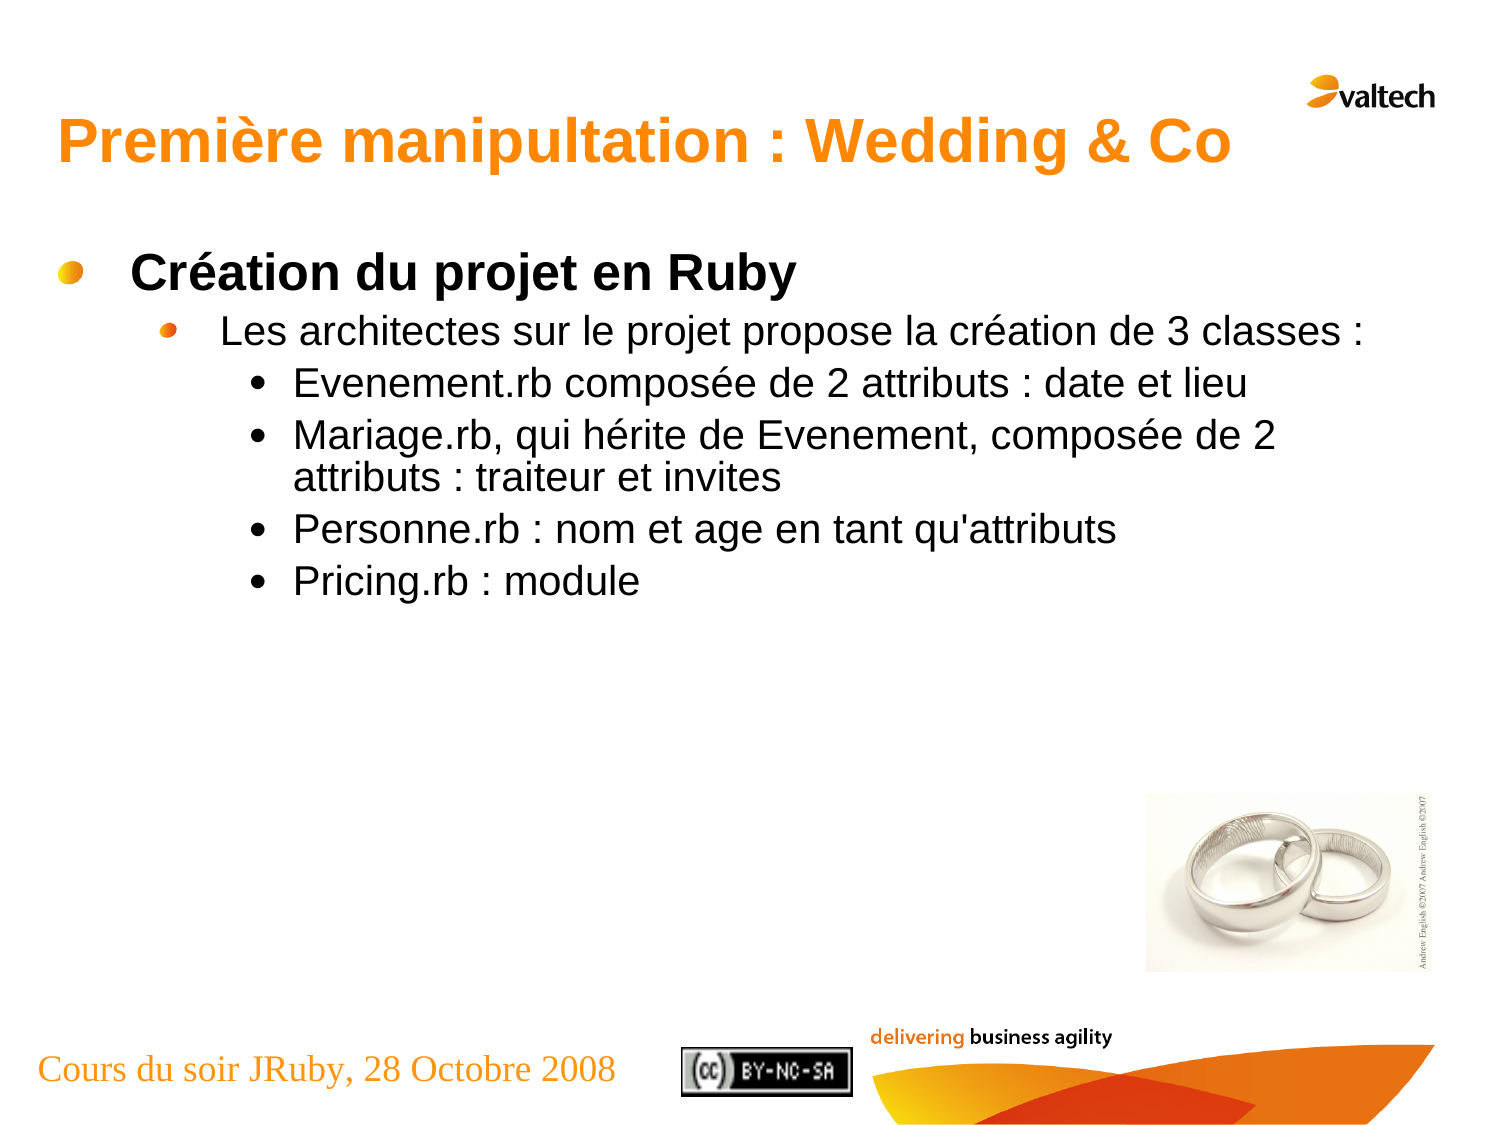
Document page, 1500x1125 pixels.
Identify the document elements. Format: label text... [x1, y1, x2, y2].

picture [1305, 73, 1436, 109]
title Première manipultation : Wedding & Co [56, 57, 1293, 226]
list Création du projet en Ruby Les architectes sur le projet propose la création de 3 classes : Evenement.rb composée de 2 attributs : date et lieu Mariage.rb, qui hérite de Evenement, composée de 2 attributs : traiteur et invites Personne.rb : nom et age en tant qu'attributs Pricing.rb : module [57, 243, 1388, 1024]
picture [868, 1026, 1436, 1125]
picture [681, 1047, 853, 1097]
picture [1146, 793, 1432, 972]
